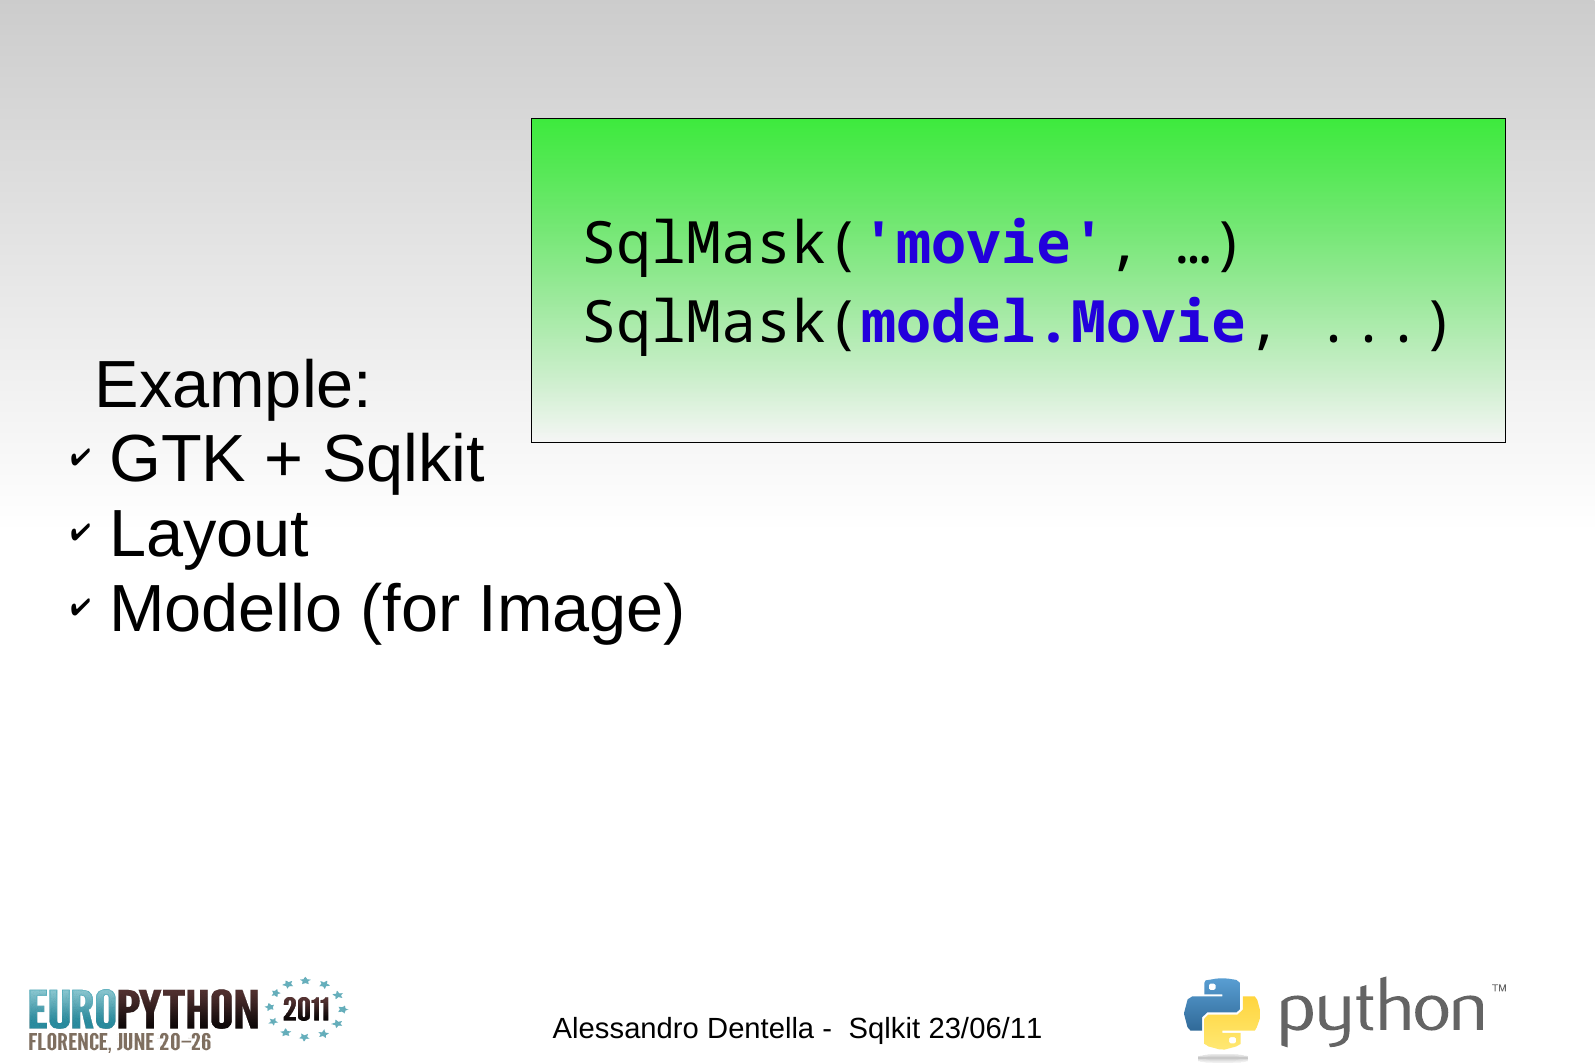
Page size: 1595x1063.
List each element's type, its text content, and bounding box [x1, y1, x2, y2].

text_box SqlMask('movie', …) SqlMask(model.Movie, ...) [531, 118, 1506, 443]
picture [29, 974, 355, 1058]
subtitle Example: GTK + Sqlkit Layout Modello (for Image) [70, 47, 1506, 945]
